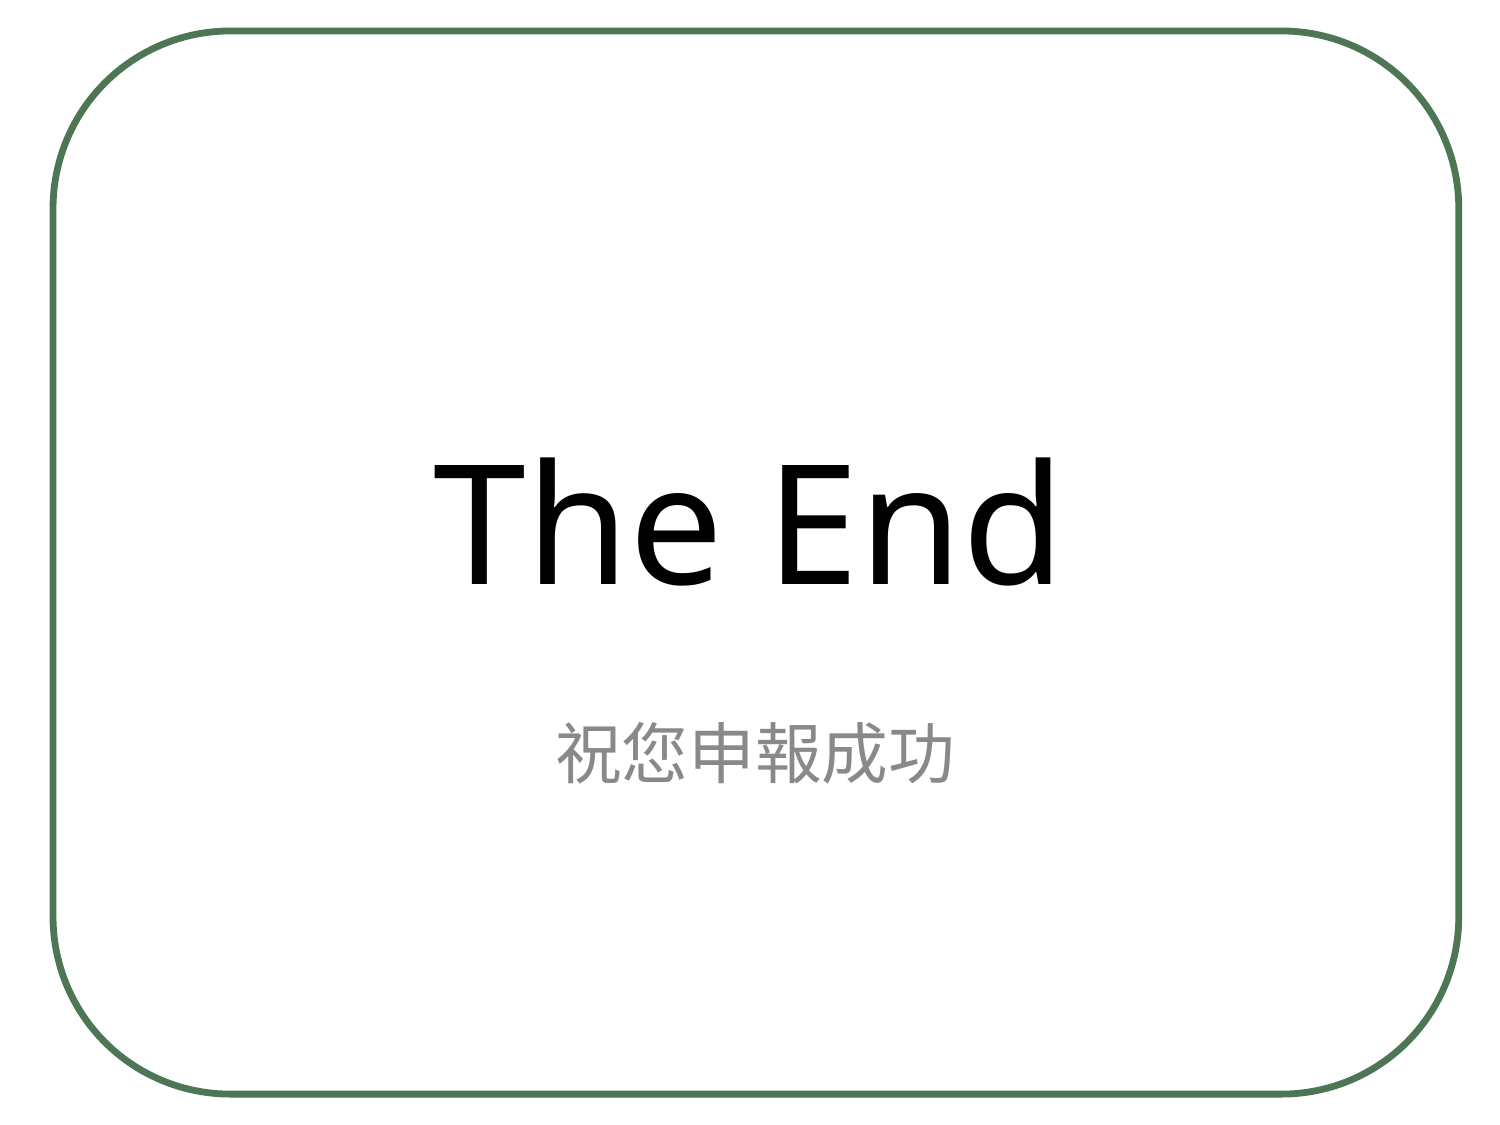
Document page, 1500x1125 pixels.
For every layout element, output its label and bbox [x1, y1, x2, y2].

text_box [53, 30, 1459, 1095]
